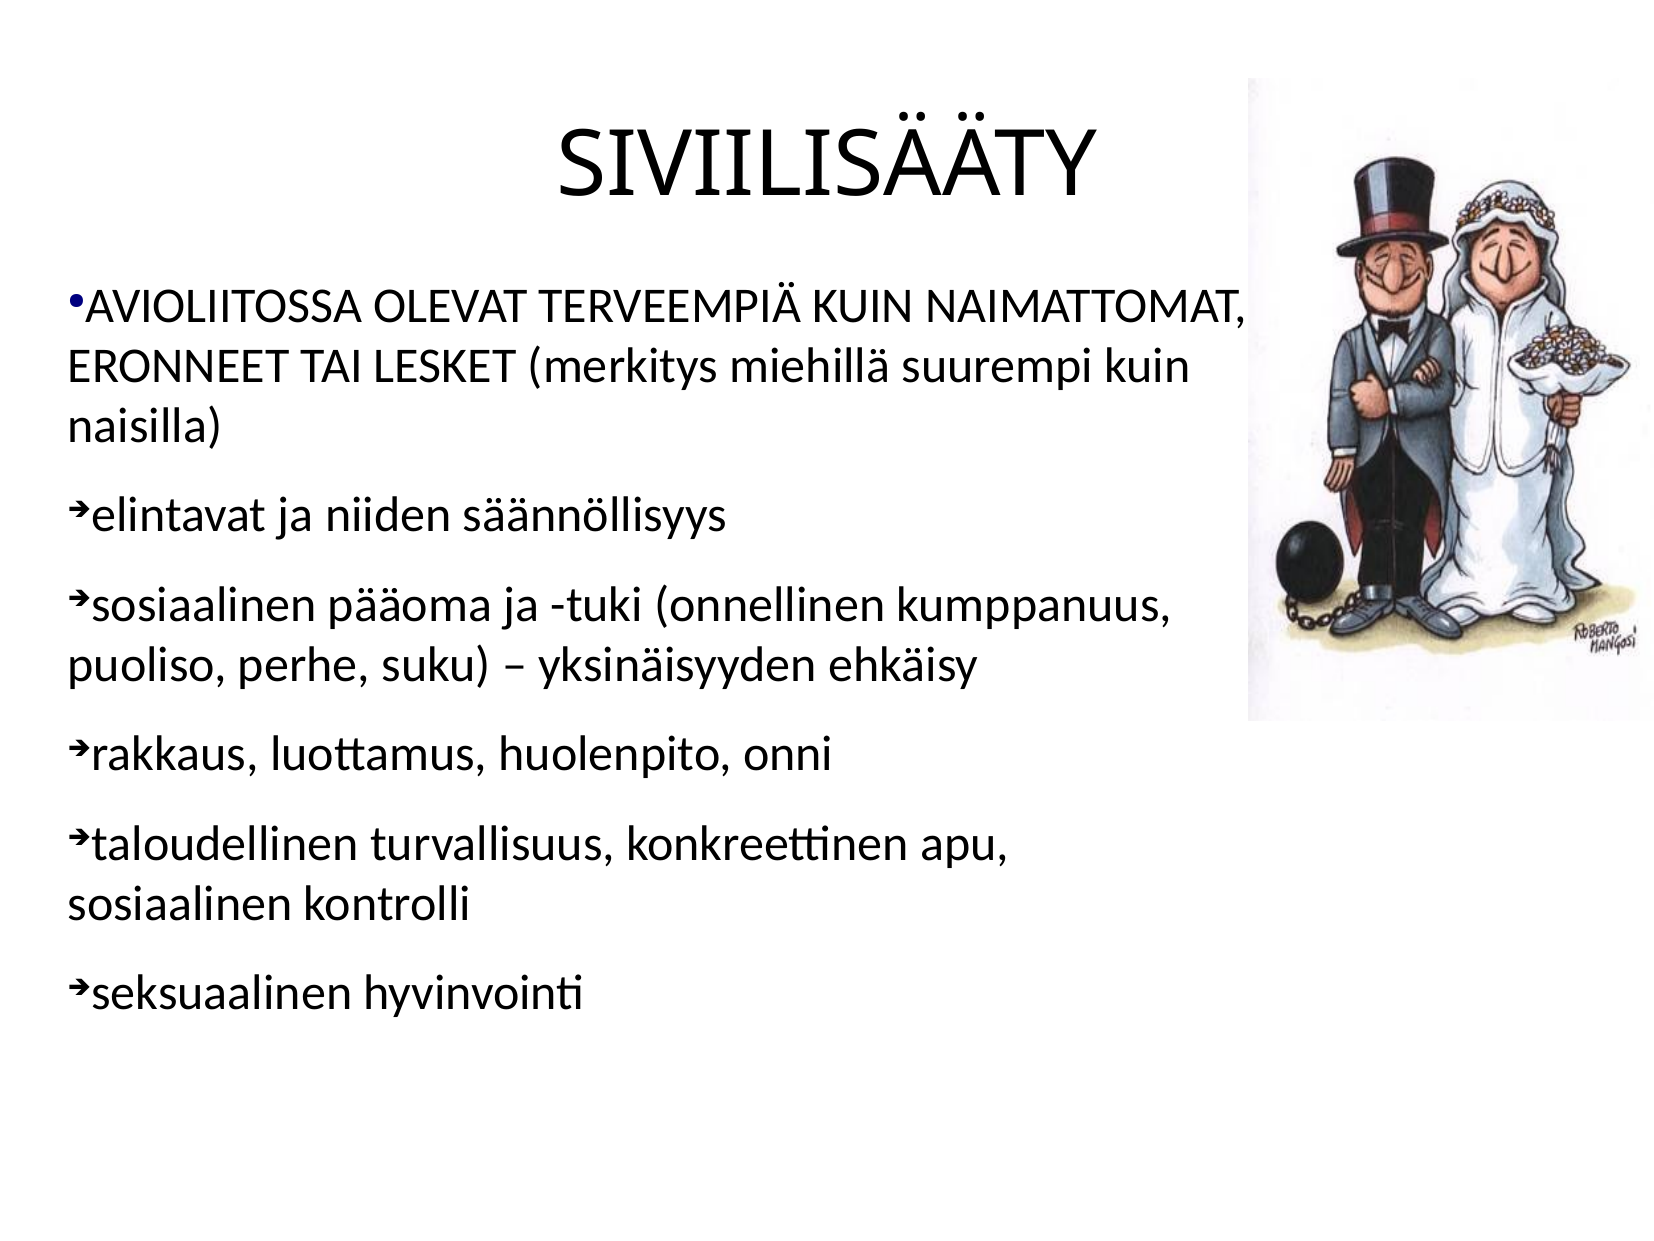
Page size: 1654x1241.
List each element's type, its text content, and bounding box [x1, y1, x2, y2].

list AVIOLIITOSSA OLEVAT TERVEEMPIÄ KUIN NAIMATTOMAT, ERONNEET TAI LESKET (merkitys miehillä suurempi kuin naisilla) elintavat ja niiden säännöllisyys sosiaalinen pääoma ja -tuki (onnellinen kumppanuus, puoliso, perhe, suku) – yksinäisyyden ehkäisy rakkaus, luottamus, huolenpito, onni taloudellinen turvallisuus, konkreettinen apu, sosiaalinen kontrolli seksuaalinen hyvinvointi [67, 272, 1249, 1117]
picture [1248, 78, 1654, 721]
title SIVIILISÄÄTY [82, 55, 1571, 263]
